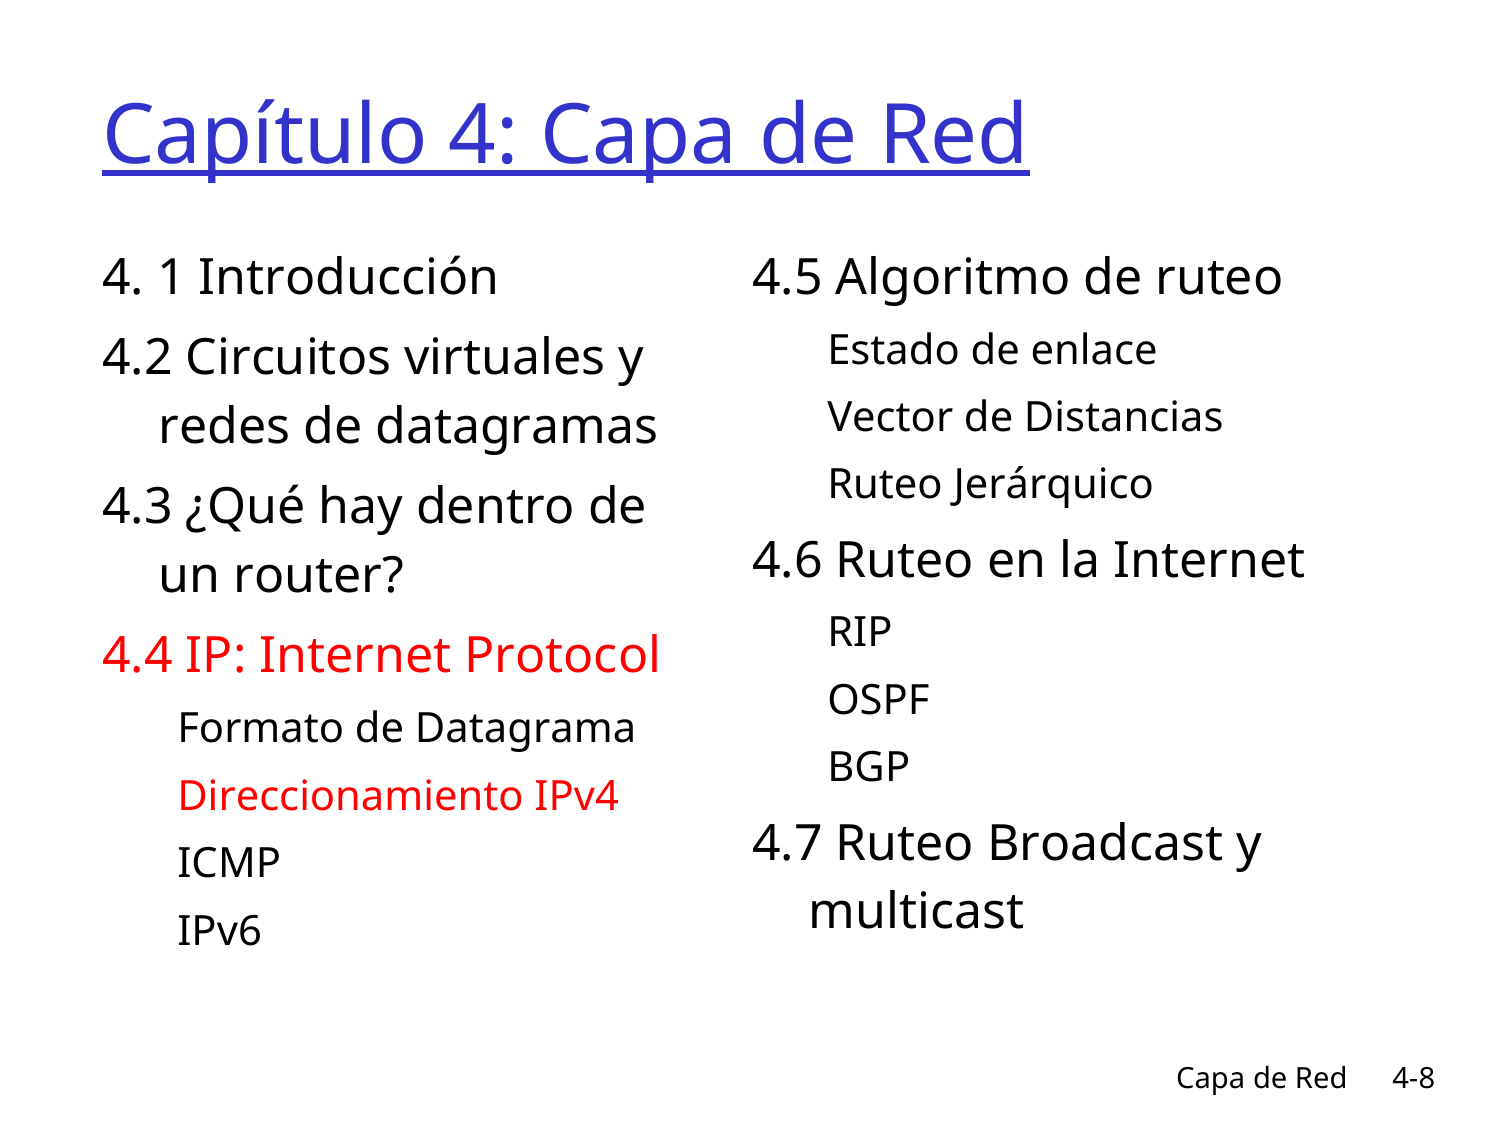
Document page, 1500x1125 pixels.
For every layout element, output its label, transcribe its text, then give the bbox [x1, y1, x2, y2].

list 4. 1 Introducción 4.2 Circuitos virtuales y redes de datagramas 4.3 ¿Qué hay dentro de un router? 4.4 IP: Internet Protocol Formato de Datagrama Direccionamiento IPv4 ICMP IPv6 [87, 232, 713, 1047]
title Capítulo 4: Capa de Red [87, 37, 1363, 225]
list 4.5 Algoritmo de ruteo Estado de enlace Vector de Distancias Ruteo Jerárquico 4.6 Ruteo en la Internet RIP OSPF BGP 4.7 Ruteo Broadcast y multicast [737, 232, 1363, 1115]
